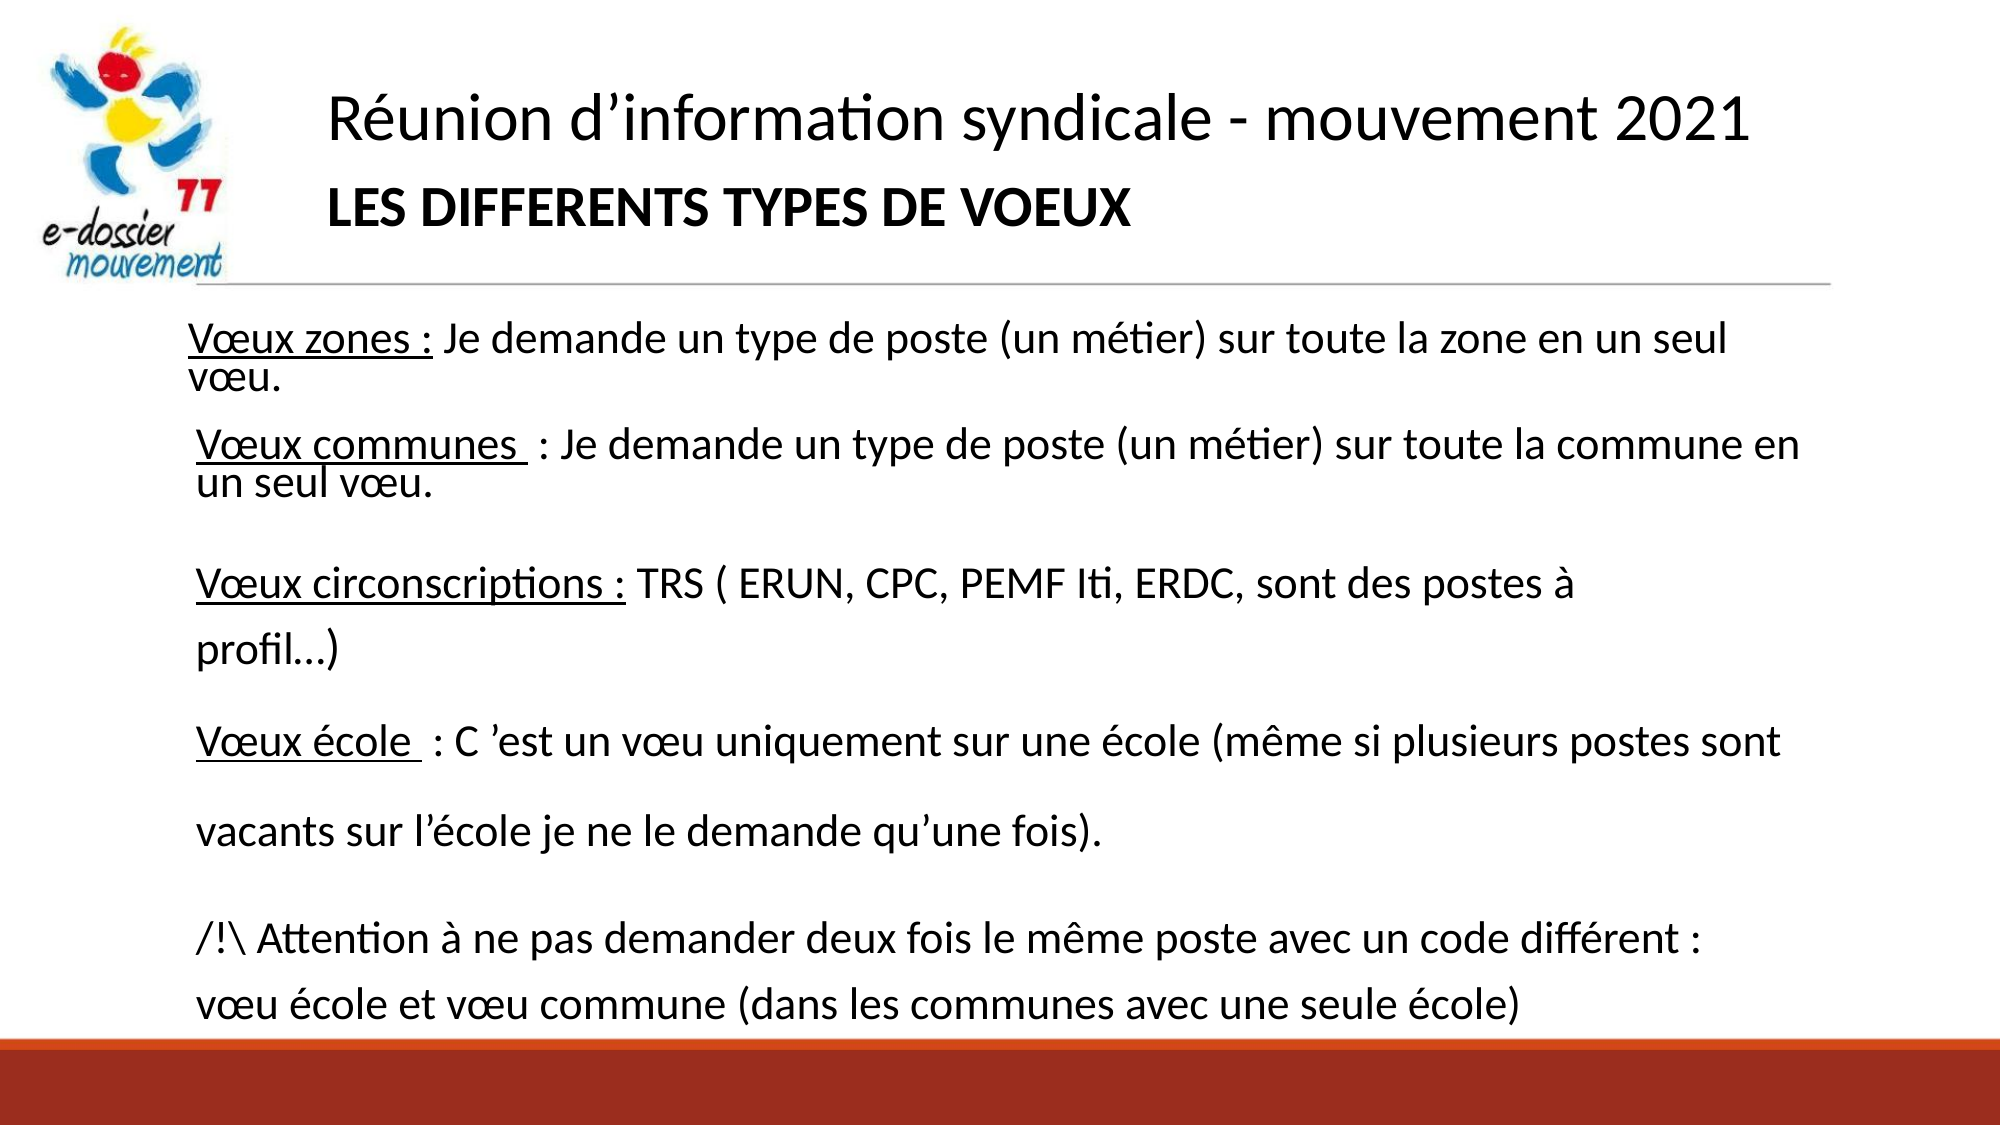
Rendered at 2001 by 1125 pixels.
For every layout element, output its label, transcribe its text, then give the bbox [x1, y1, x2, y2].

text_box Vœux circonscriptions : TRS ( ERUN, CPC, PEMF Iti, ERDC, sont des postes à profil…) [195, 547, 1692, 675]
text_box vacants sur l’école je ne le demande qu’une fois). [195, 790, 1129, 857]
text_box [0, 0, 2000, 1125]
text_box un seul vœu. [195, 441, 459, 508]
text_box Réunion d’information syndicale - mouvement 2021 LES DIFFERENTS TYPES DE VOEUX [327, 55, 1920, 239]
text_box Vœux communes : Je demande un type de poste (un métier) sur toute la commune en [195, 401, 1832, 469]
text_box Vœux zones : Je demande un type de poste (un métier) sur toute la zone en un seul [187, 295, 1756, 363]
text_box vœu. [187, 334, 308, 401]
text_box Vœux école : C ’est un vœu uniquement sur une école (même si plusieurs postes sont [195, 698, 1790, 766]
text_box /!\ Attention à ne pas demander deux fois le même poste avec un code différent : vœu école et vœu commune (dans les communes avec une seule école) [195, 896, 1788, 1029]
